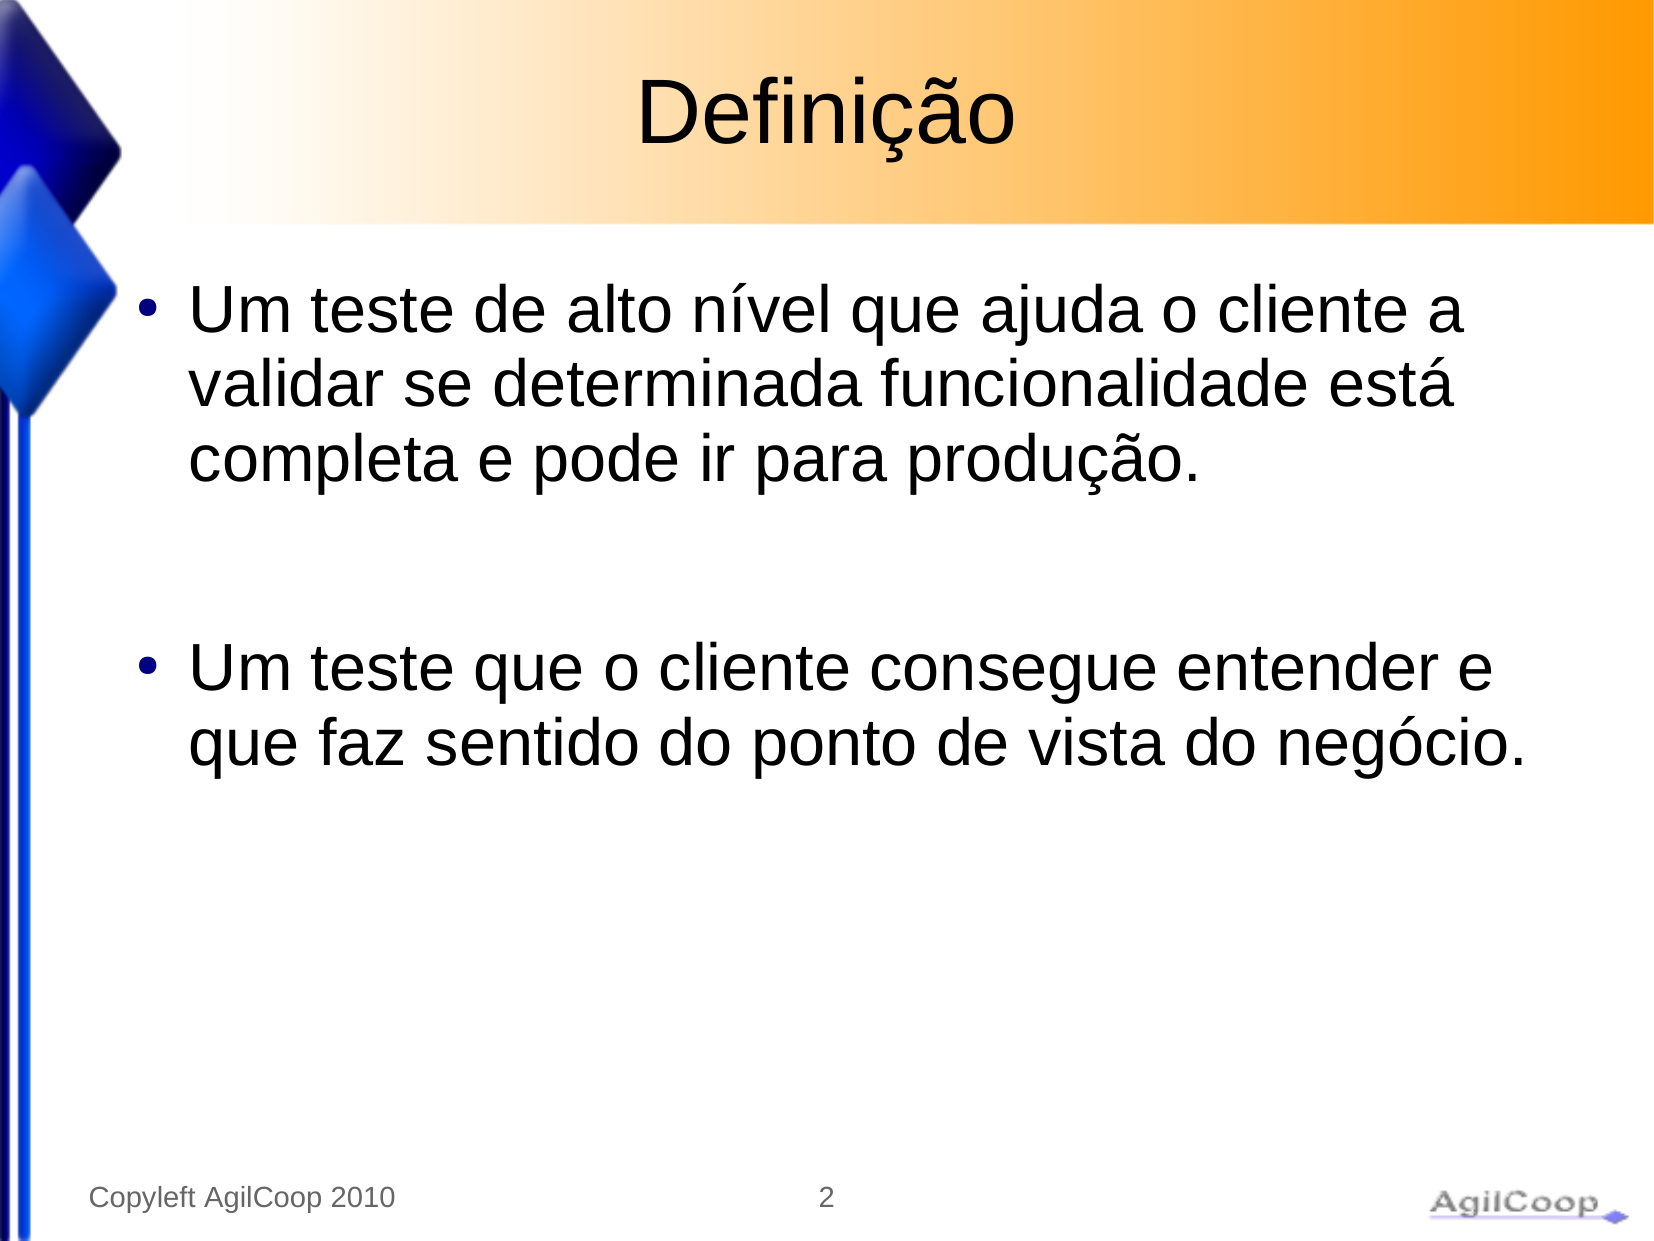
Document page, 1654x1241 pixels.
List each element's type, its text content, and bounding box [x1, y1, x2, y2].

title Definição [82, 8, 1571, 216]
picture [0, 0, 1654, 1241]
list Um teste de alto nível que ajuda o cliente a validar se determinada funcionalidade está completa e pode ir para produção. Um teste que o cliente consegue entender e que faz sentido do ponto de vista do negócio. [118, 271, 1607, 1152]
